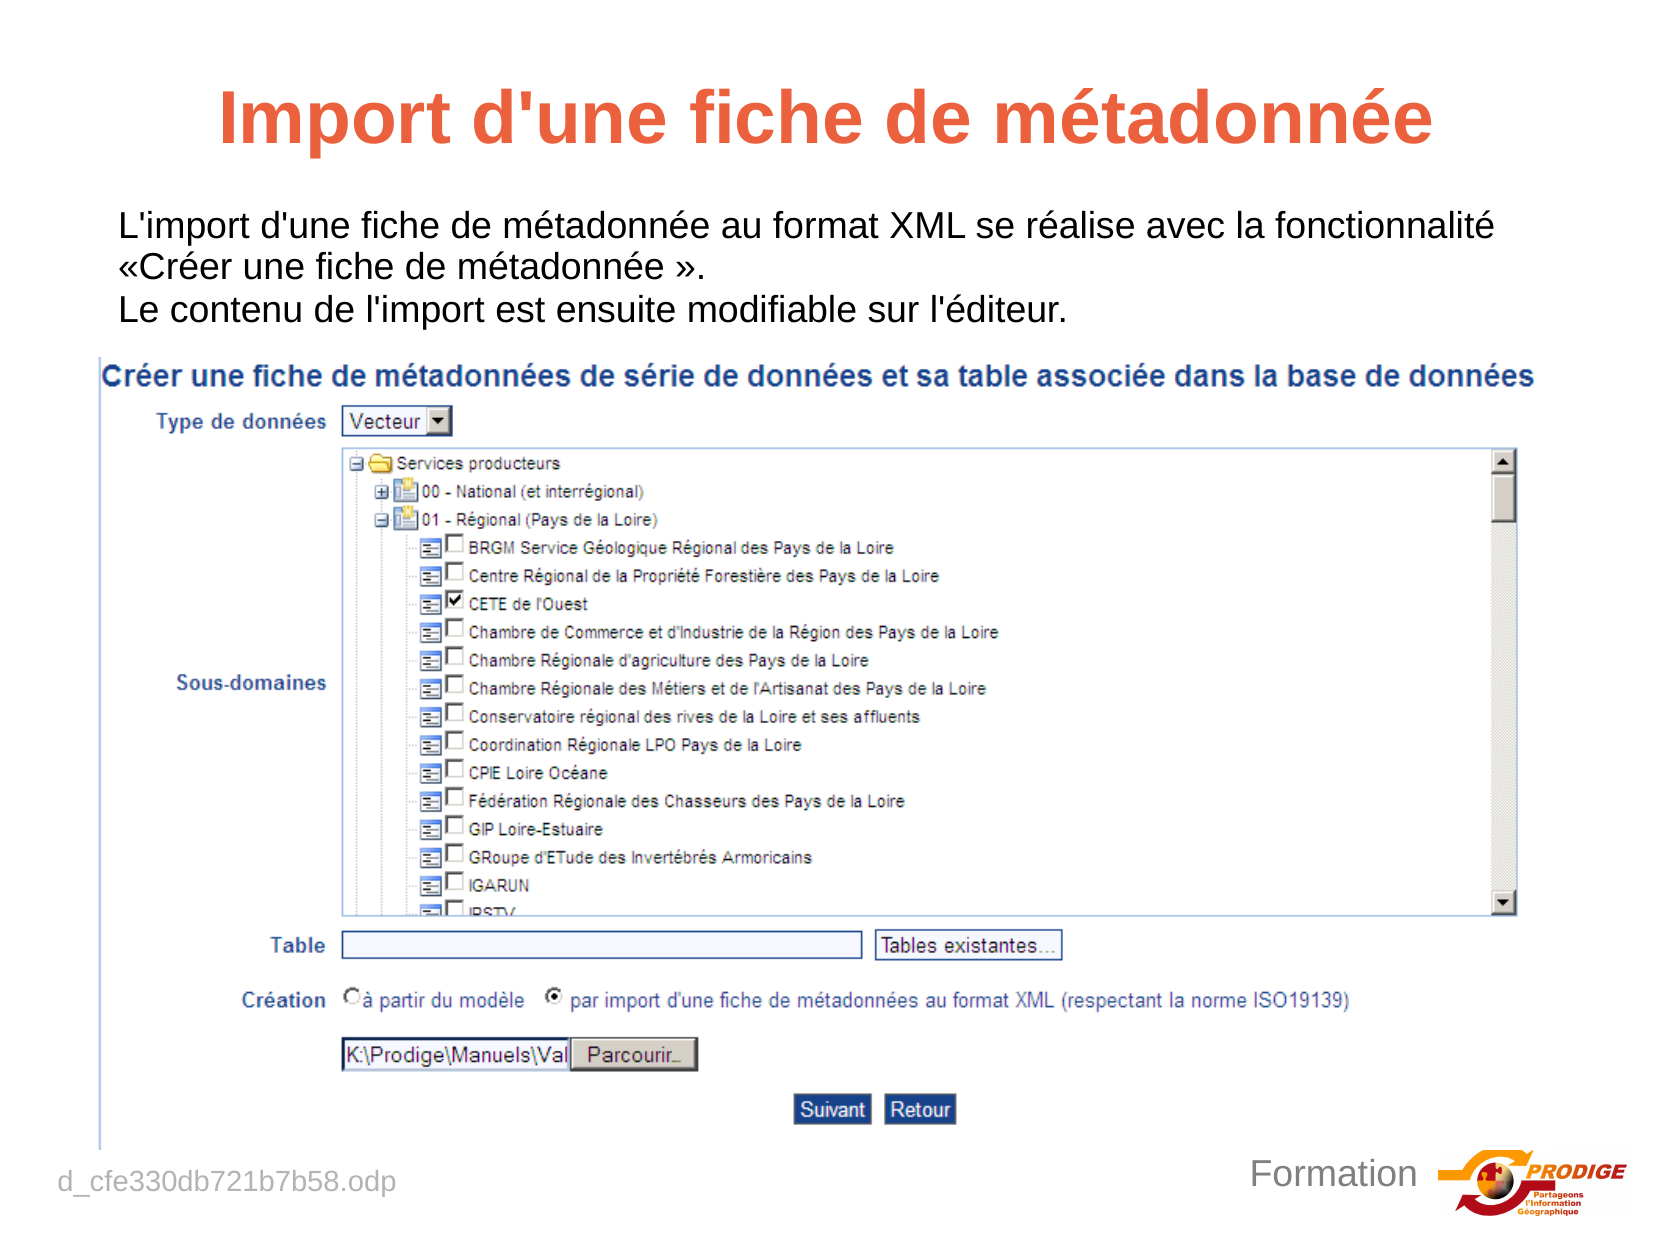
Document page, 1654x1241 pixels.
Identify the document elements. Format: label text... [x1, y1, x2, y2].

title Import d'une fiche de métadonnée [82, 21, 1571, 214]
text_box L'import d'une fiche de métadonnée au format XML se réalise avec la fonctionnalité «Créer une fiche de métadonnée ». Le contenu de l'import est ensuite modifiable sur l'éditeur. [103, 196, 1521, 338]
picture [98, 357, 1627, 1216]
